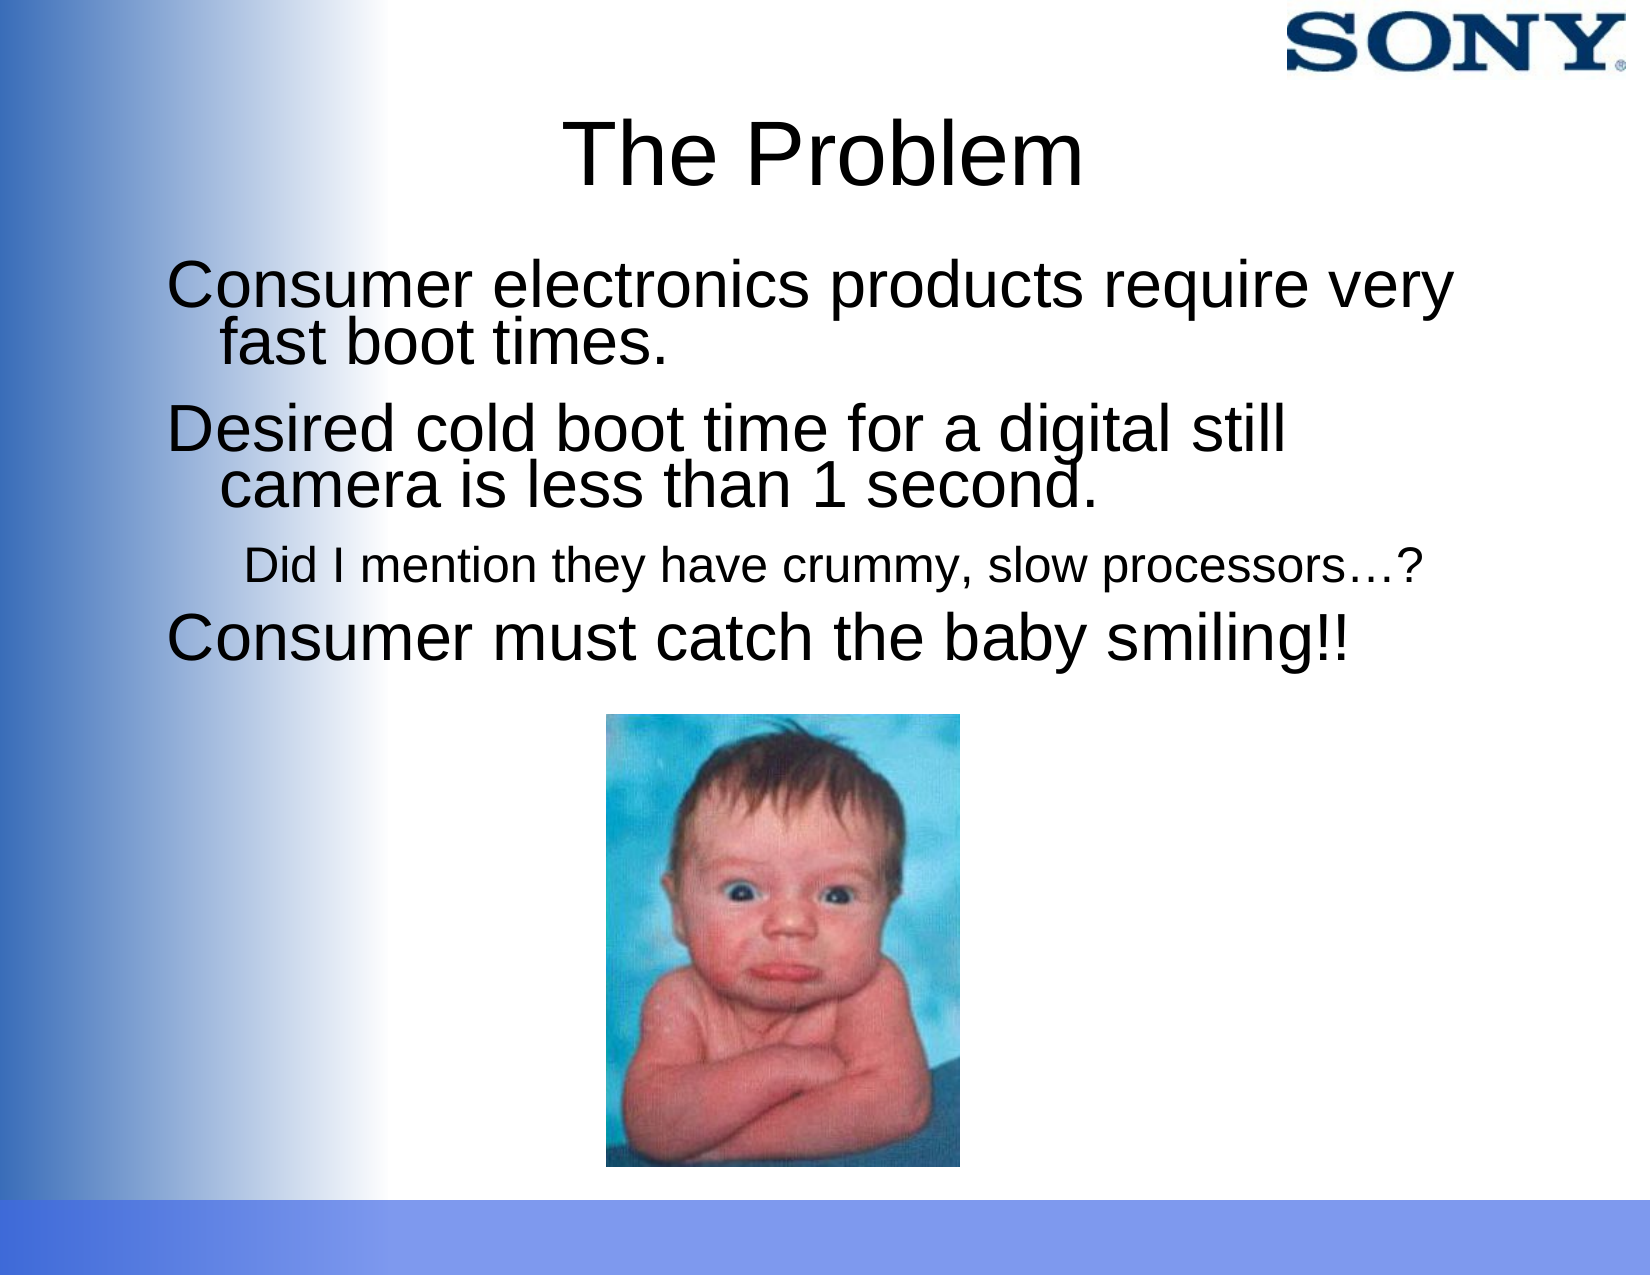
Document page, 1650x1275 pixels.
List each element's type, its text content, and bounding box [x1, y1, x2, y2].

title The Problem [149, 82, 1500, 243]
list Consumer electronics products require very fast boot times. Desired cold boot time for a digital still camera is less than 1 second. Did I mention they have crummy, slow processors…? Consumer must catch the baby smiling!! [149, 262, 1500, 1173]
picture [1287, 0, 1626, 80]
picture [606, 714, 960, 1167]
